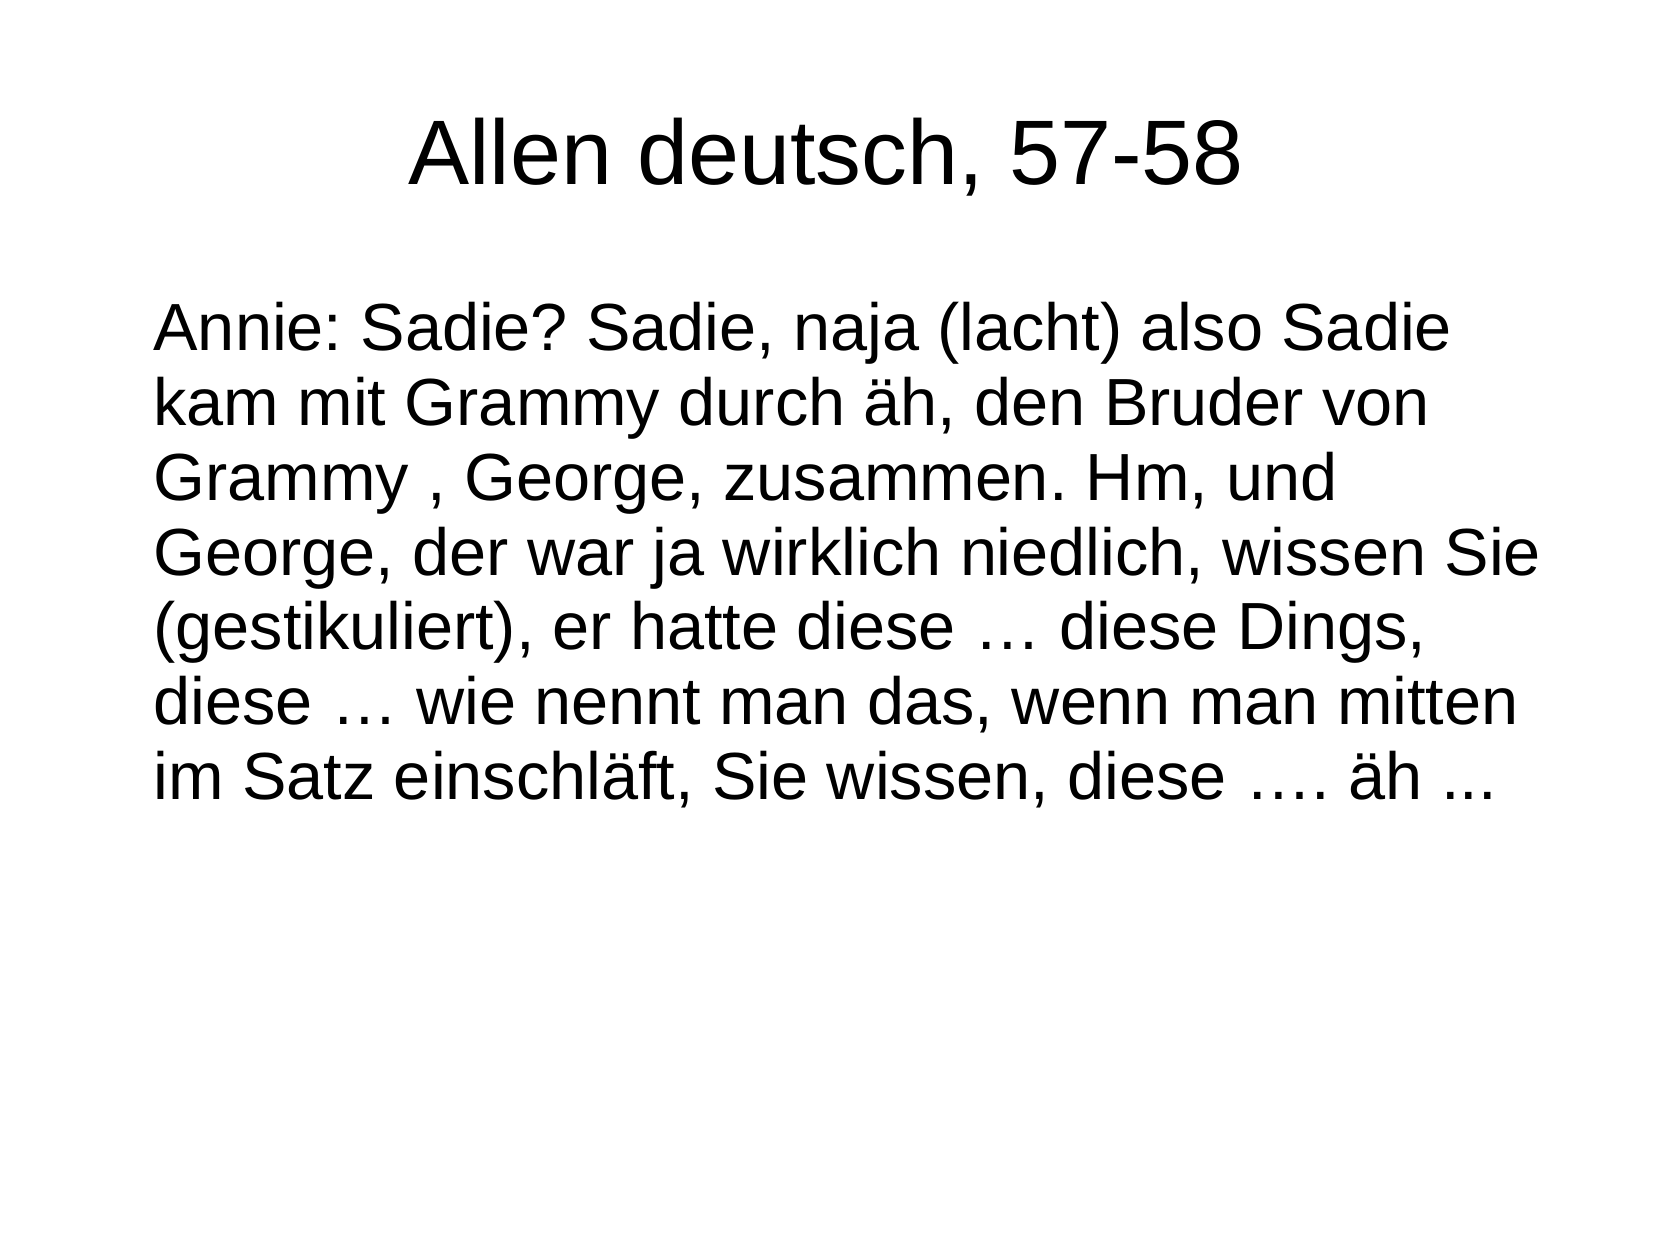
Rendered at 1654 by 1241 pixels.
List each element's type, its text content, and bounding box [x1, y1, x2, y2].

title Allen deutsch, 57-58 [82, 49, 1571, 257]
list Annie: Sadie? Sadie, naja (lacht) also Sadie kam mit Grammy durch äh, den Bruder von Grammy , George, zusammen. Hm, und George, der war ja wirklich niedlich, wissen Sie (gestikuliert), er hatte diese … diese Dings, diese … wie nennt man das, wenn man mitten im Satz einschläft, Sie wissen, diese …. äh ... [82, 290, 1571, 1010]
